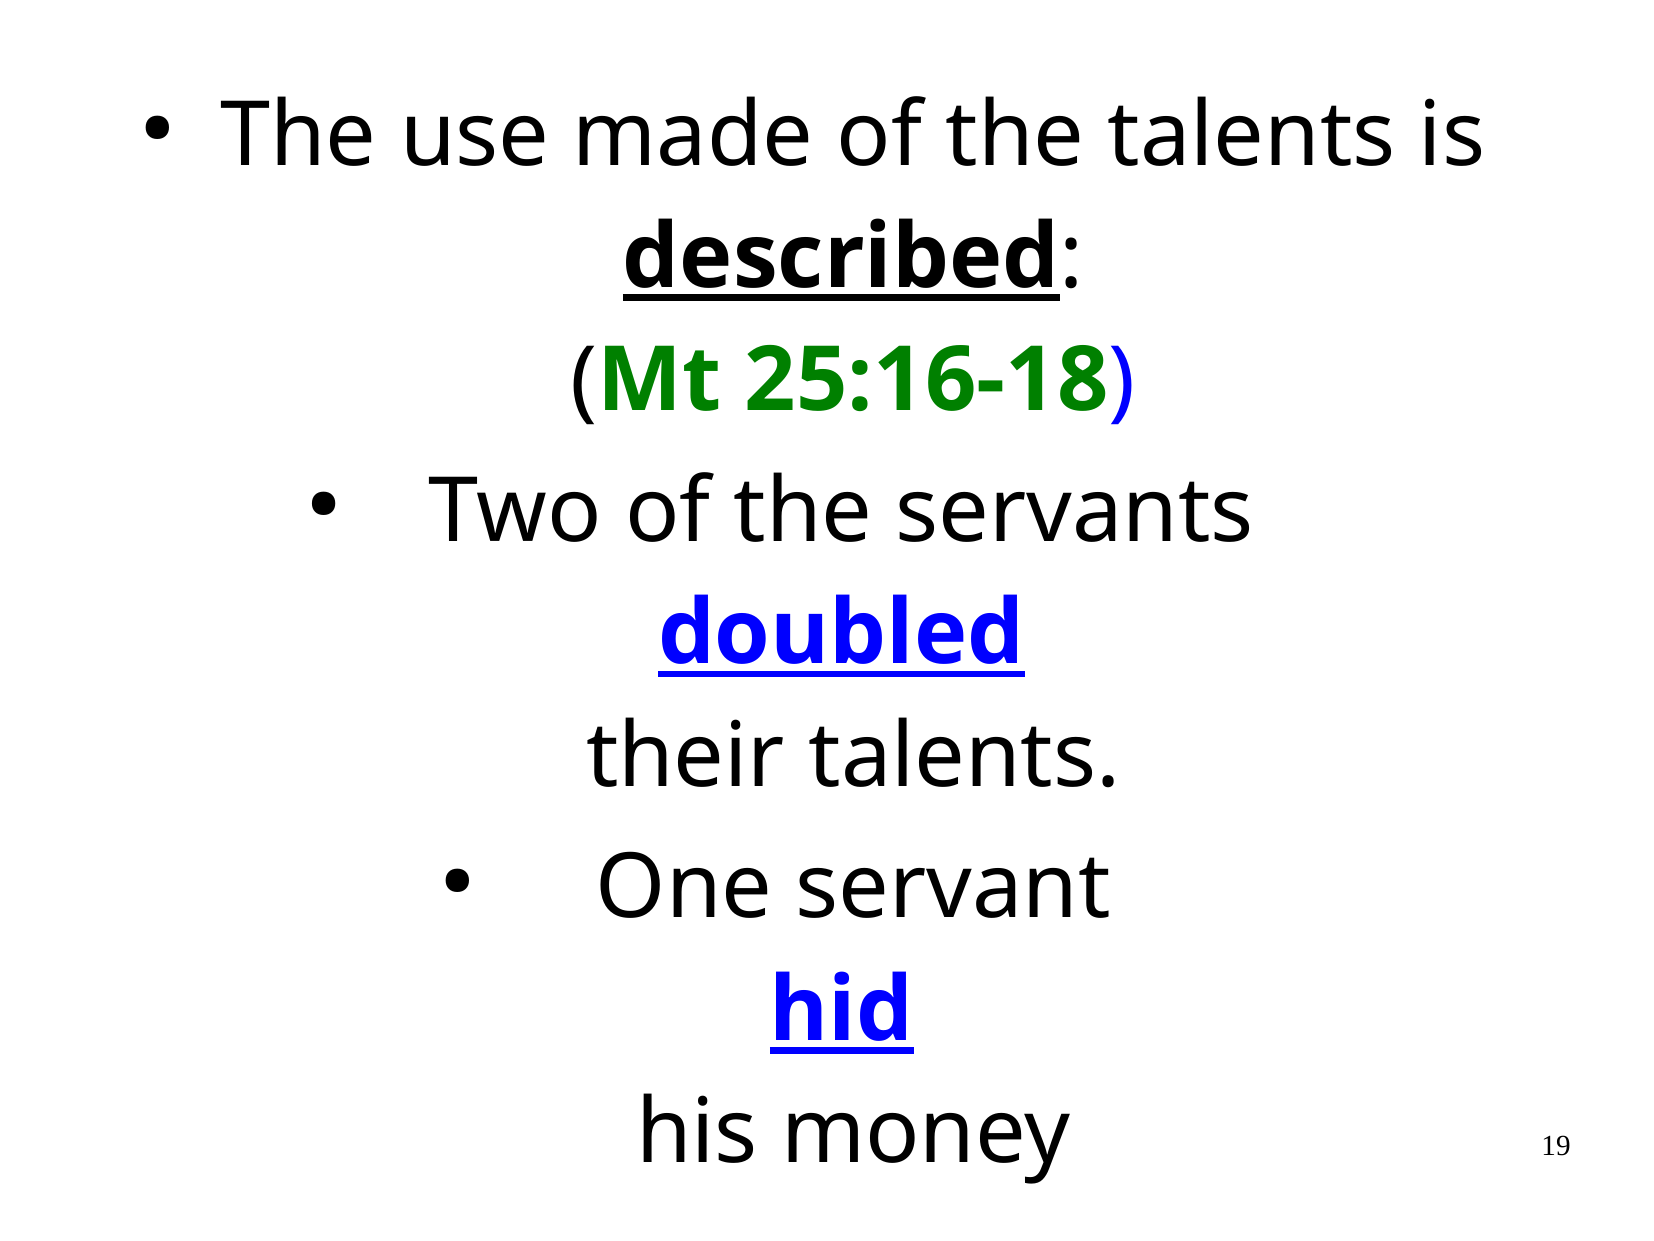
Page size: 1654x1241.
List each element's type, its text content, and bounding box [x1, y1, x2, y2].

list The use made of the talents is described: (Mt 25:16-18) Two of the servants doubled their talents. One servant hid his money [37, 37, 1613, 1201]
